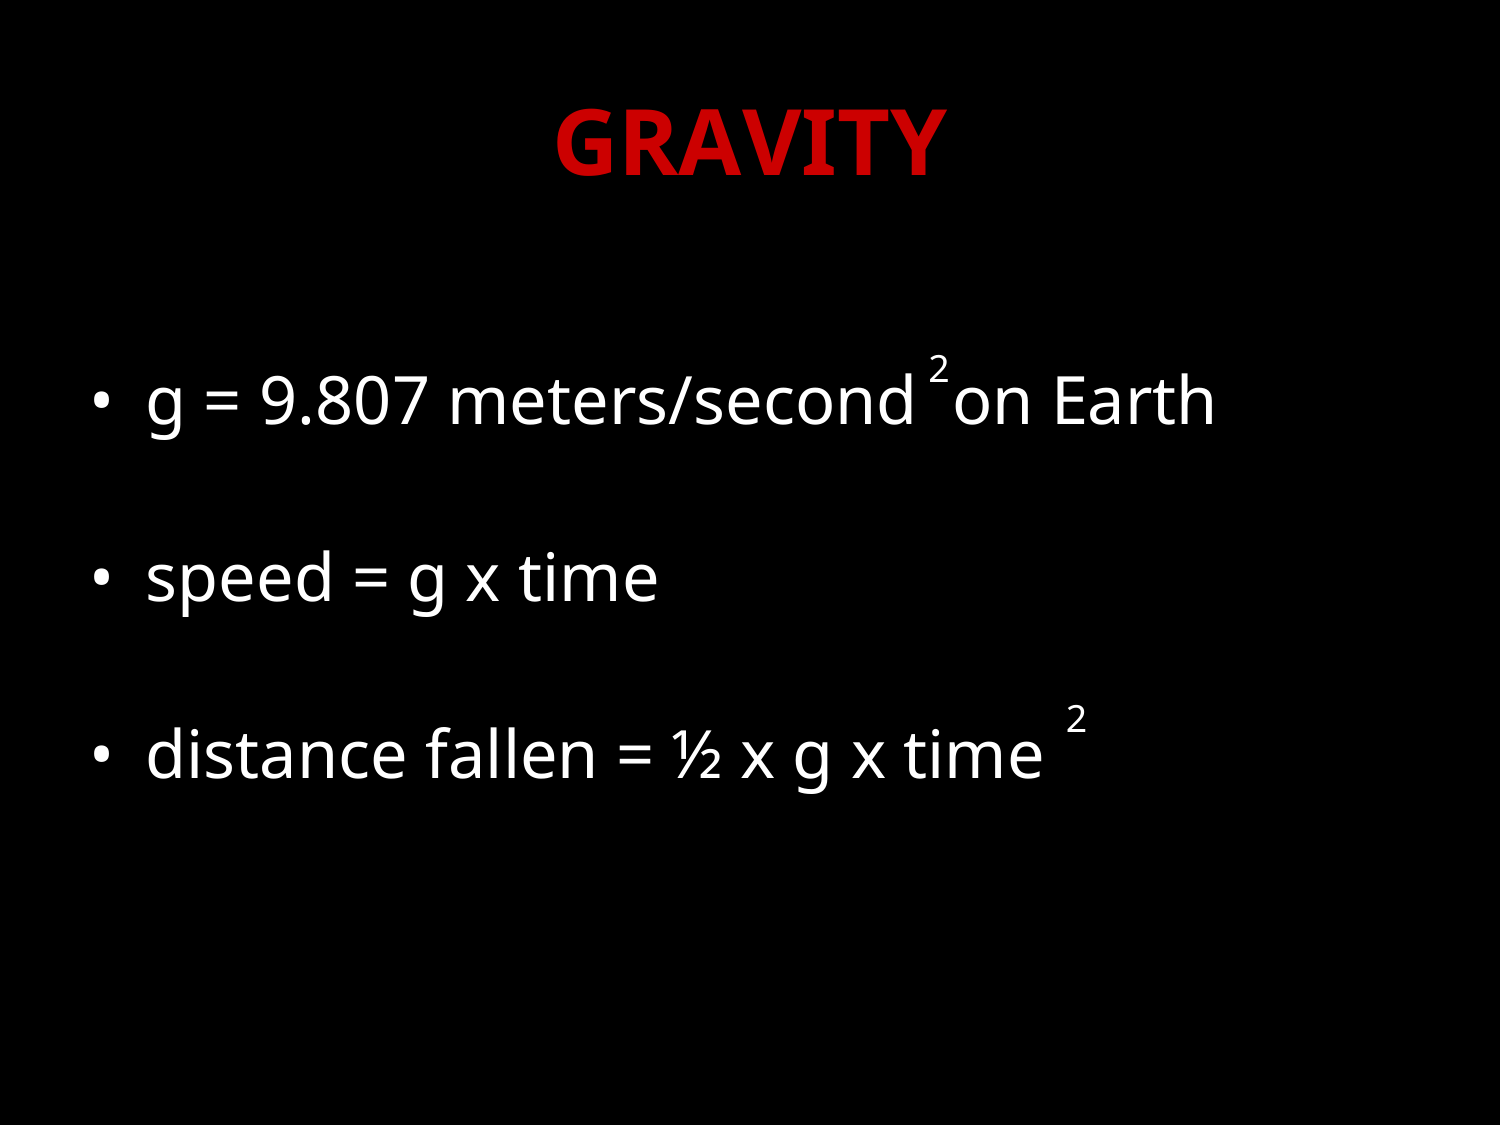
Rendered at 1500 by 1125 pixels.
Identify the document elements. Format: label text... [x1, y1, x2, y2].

text_box 2 [913, 337, 965, 398]
text_box g = 9.807 meters/second on Earth speed = g x time distance fallen = ½ x g x time [75, 262, 1426, 1005]
text_box 2 [1051, 687, 1103, 748]
text_box GRAVITY [75, 45, 1426, 233]
